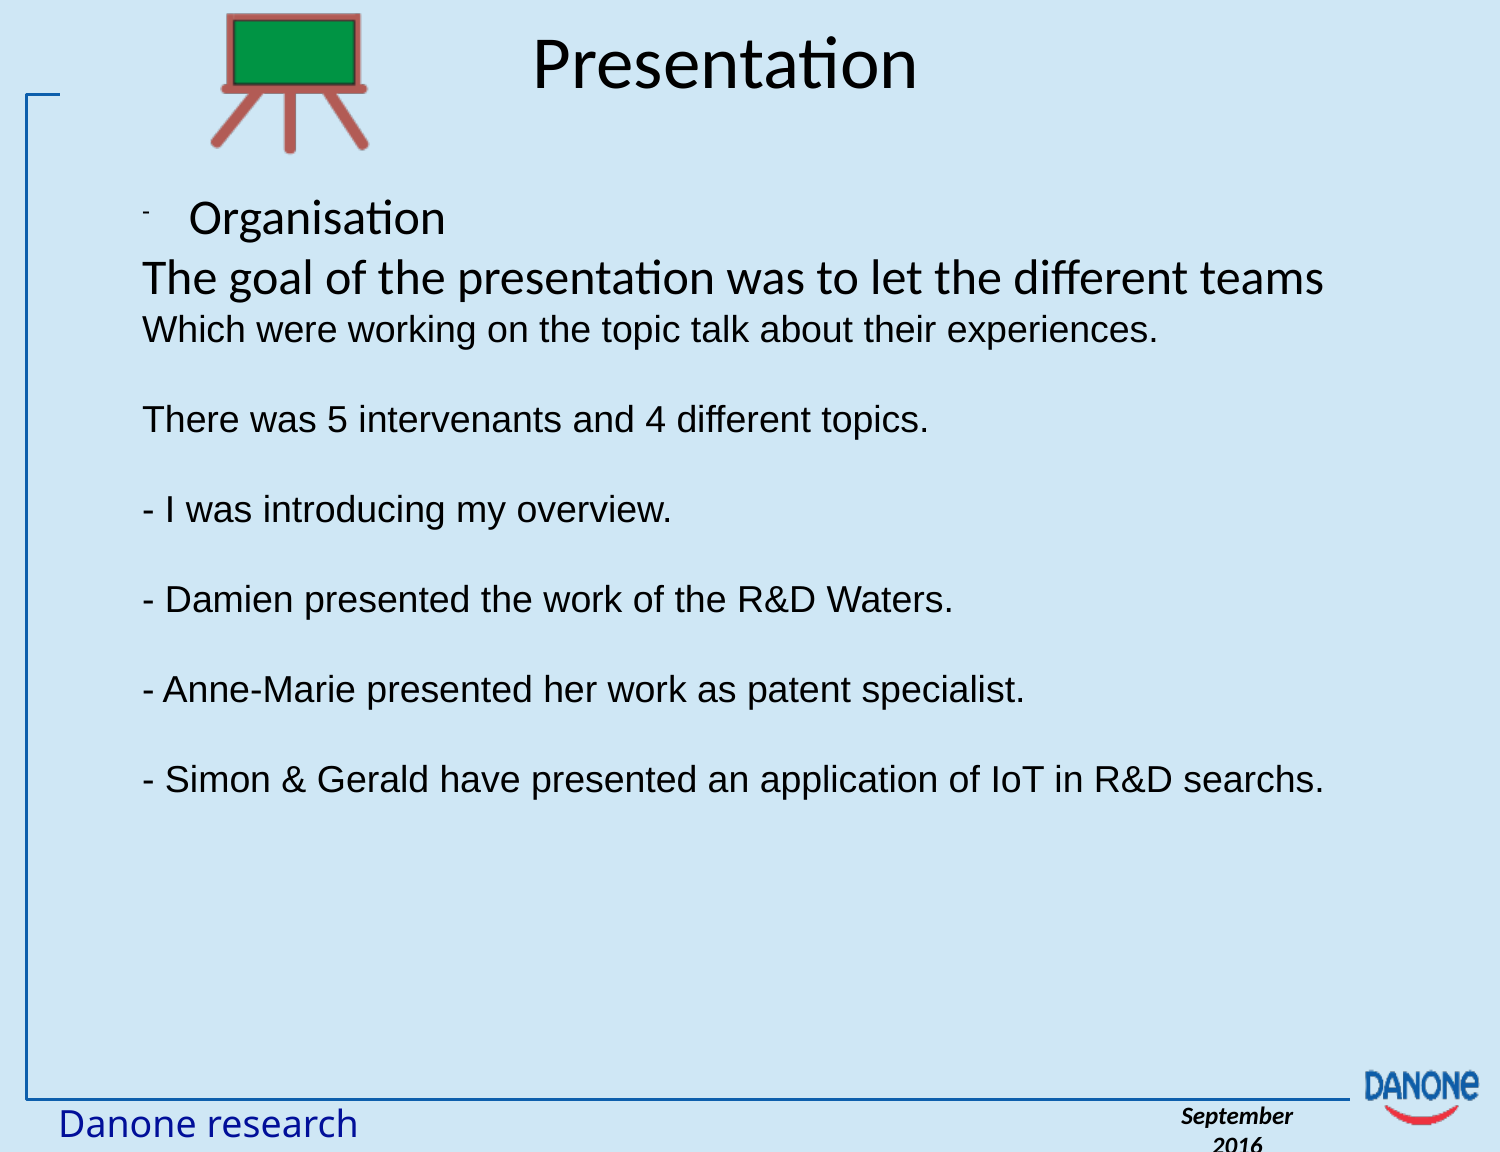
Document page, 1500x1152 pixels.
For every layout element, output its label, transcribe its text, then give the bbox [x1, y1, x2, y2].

picture [194, 0, 395, 185]
text_box Danone research [43, 1092, 392, 1152]
picture [1362, 1067, 1482, 1130]
text_box Organisation The goal of the presentation was to let the different teams Which were working on the topic talk about their experiences. There was 5 intervenants and 4 different topics. - I was introducing my overview. - Damien presented the work of the R&D Waters. - Anne-Marie presented her work as patent specialist. - Simon & Gerald have presented an application of IoT in R&D searchs. [127, 177, 1500, 372]
text_box September 2016 [1147, 1092, 1327, 1152]
text_box Presentation [517, 5, 935, 111]
